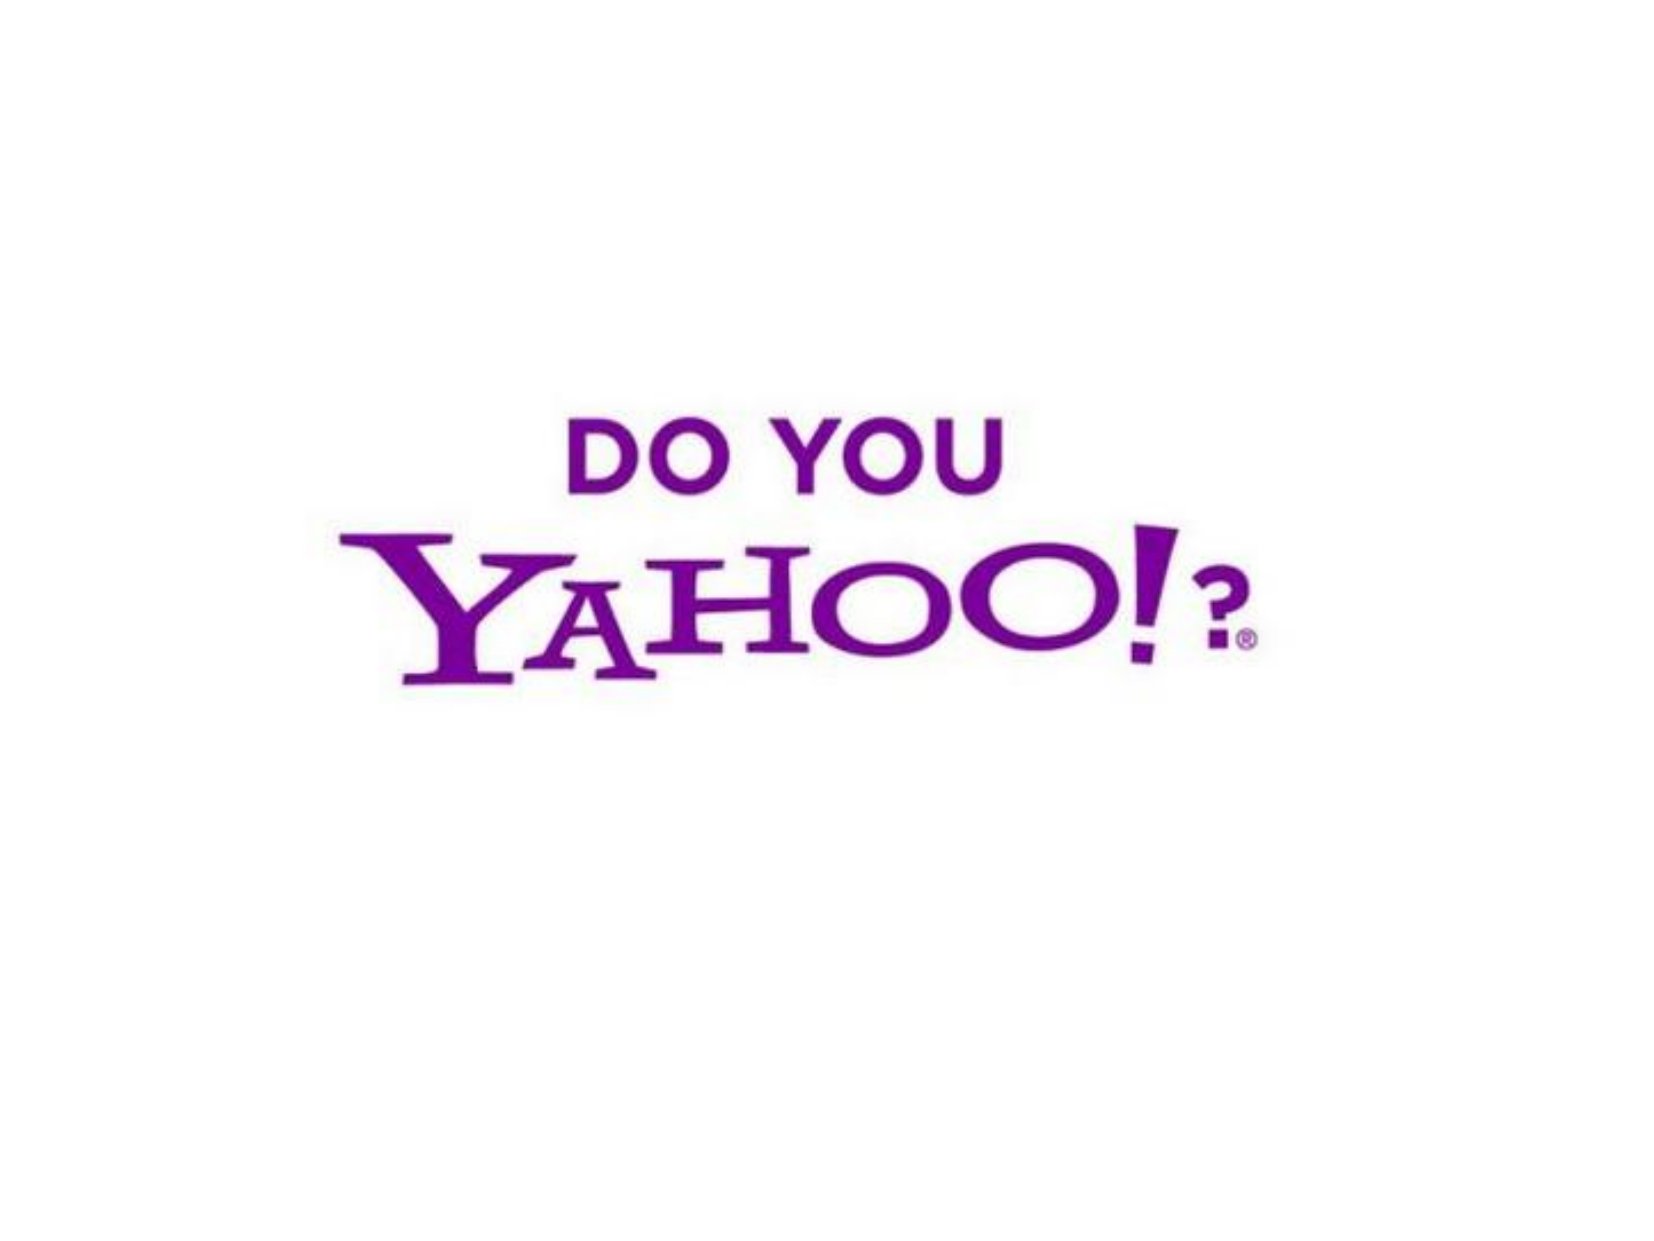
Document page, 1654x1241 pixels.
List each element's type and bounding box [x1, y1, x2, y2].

picture [160, 118, 1419, 1063]
